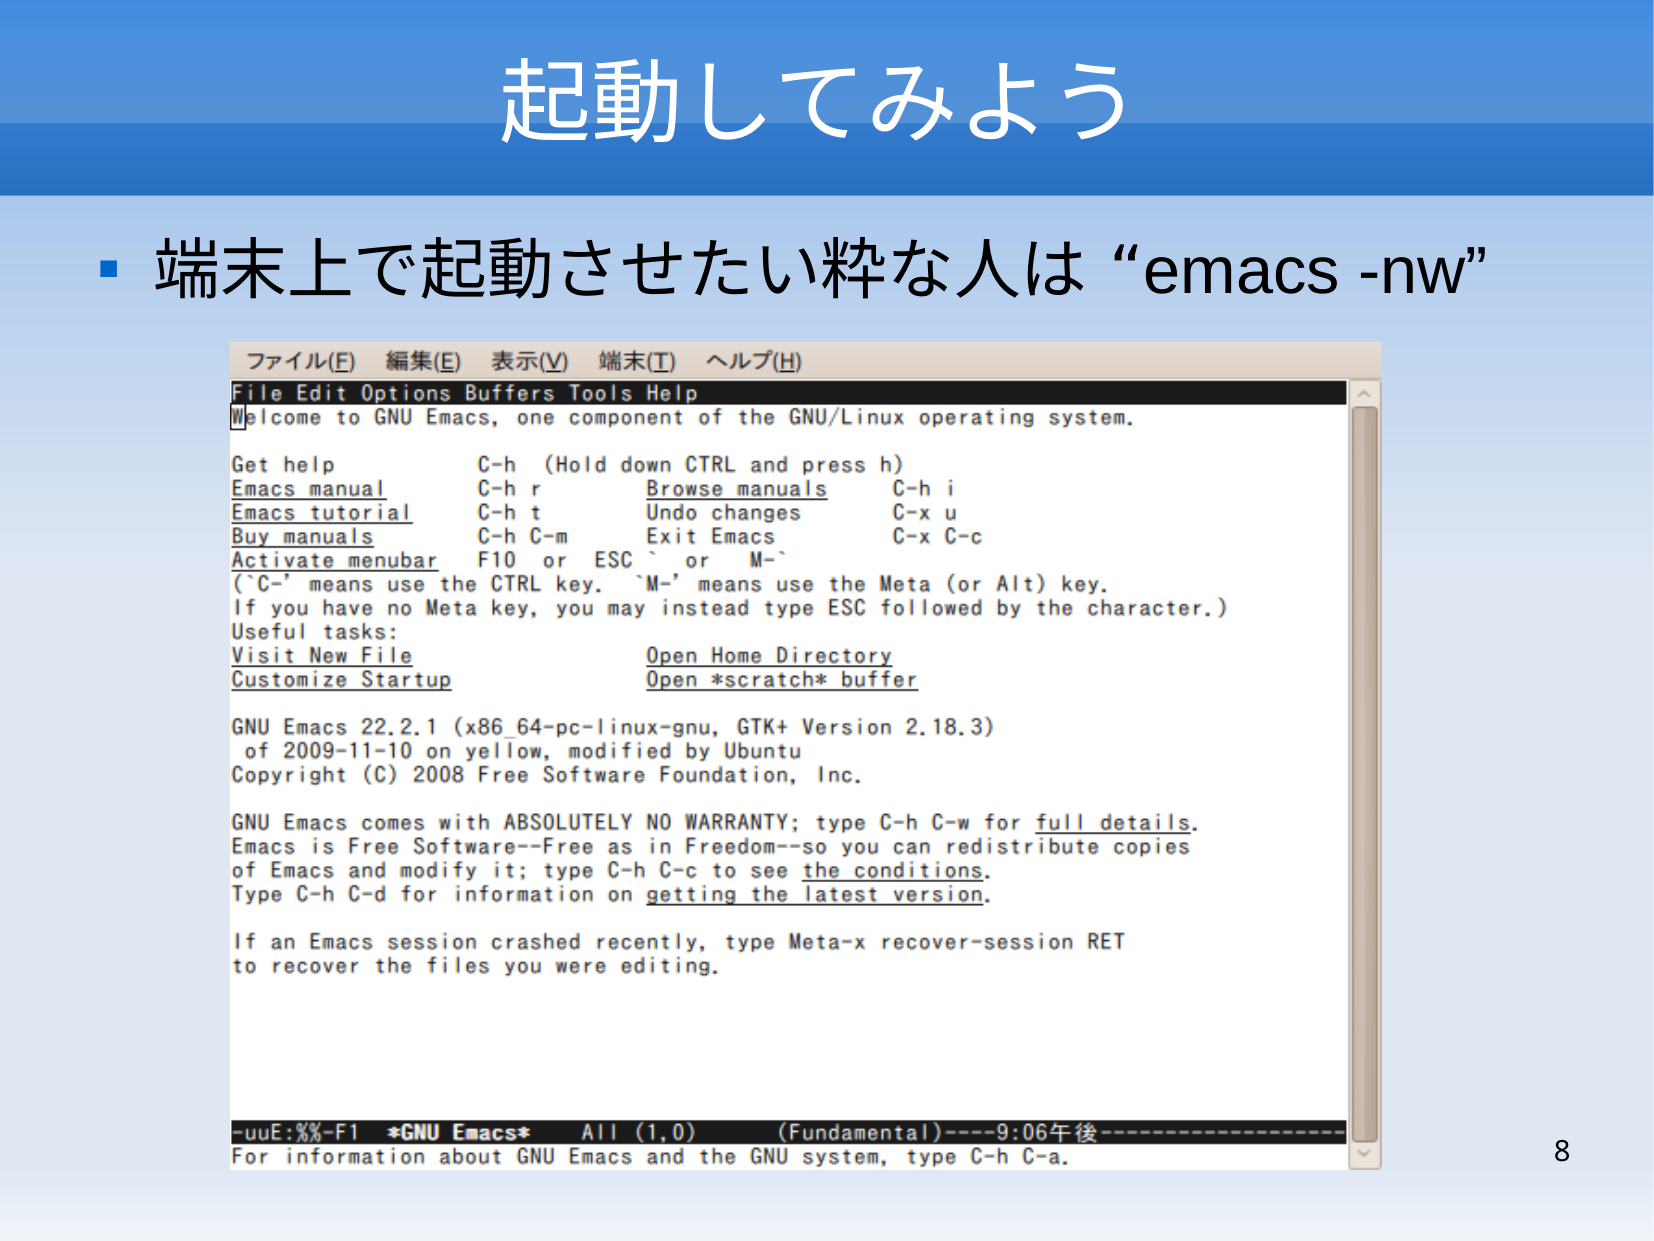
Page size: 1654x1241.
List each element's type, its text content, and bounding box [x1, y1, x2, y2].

list 端末上で起動させたい粋な人は “emacs -nw” [82, 231, 1571, 1035]
title 起動してみよう [76, 7, 1565, 200]
picture [0, 0, 1654, 1241]
